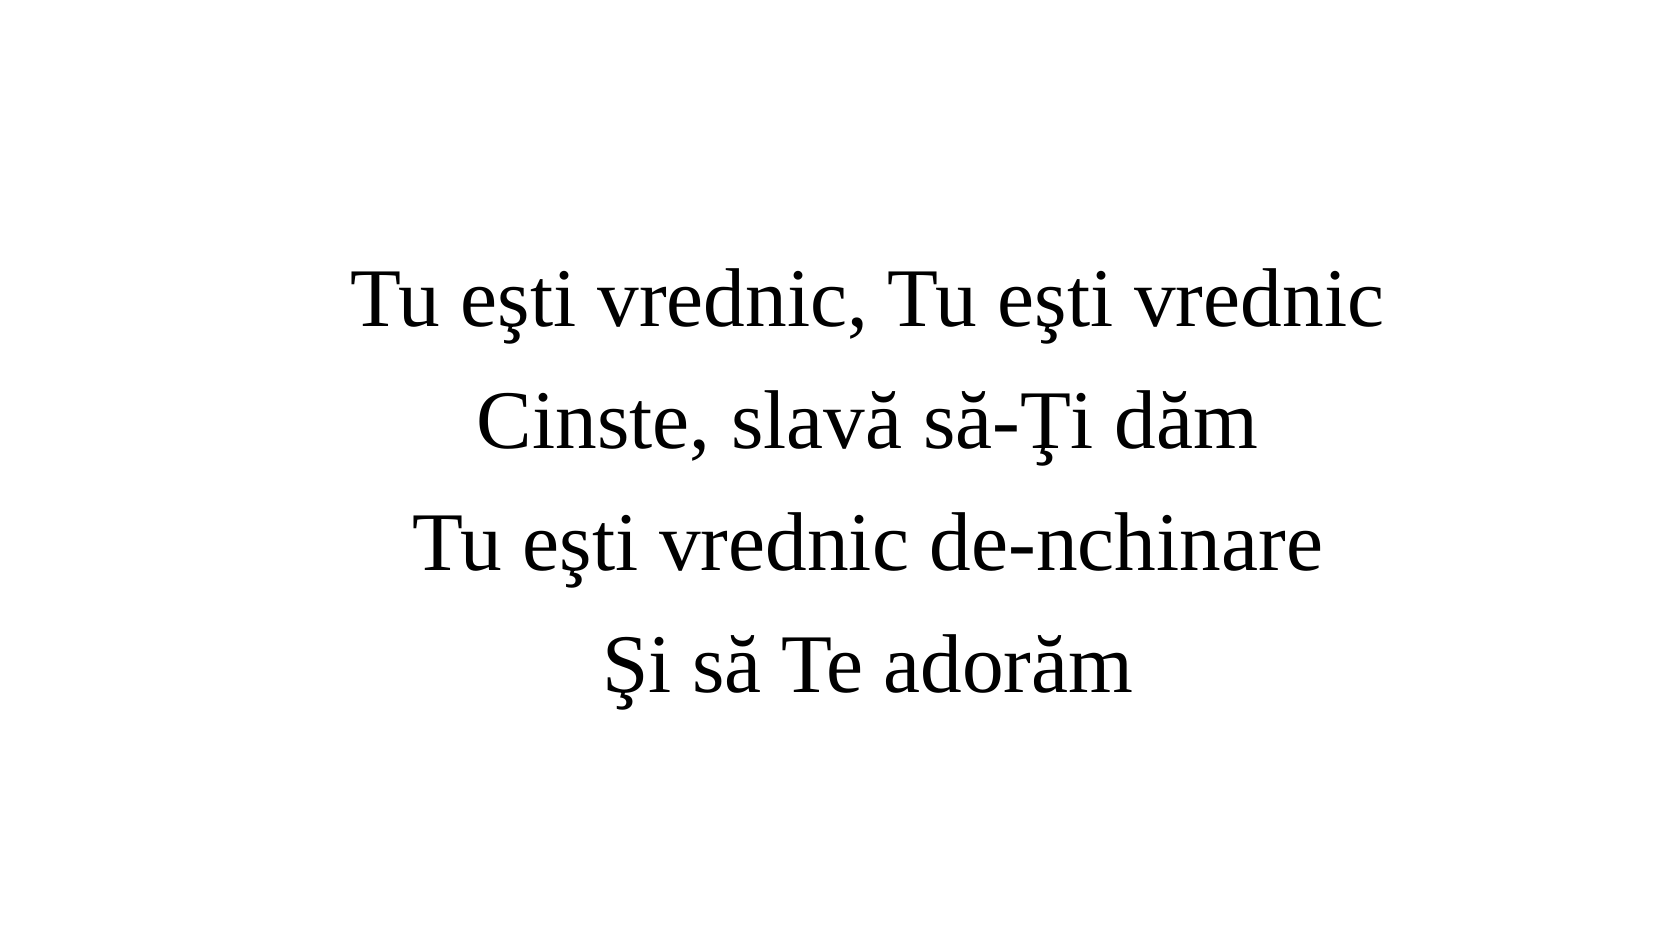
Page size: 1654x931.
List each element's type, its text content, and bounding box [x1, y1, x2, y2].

subtitle Tu eşti vrednic, Tu eşti vrednic Cinste, slavă să-Ţi dăm Tu eşti vrednic de-nchinare Şi să Te adorăm [153, 239, 1583, 713]
